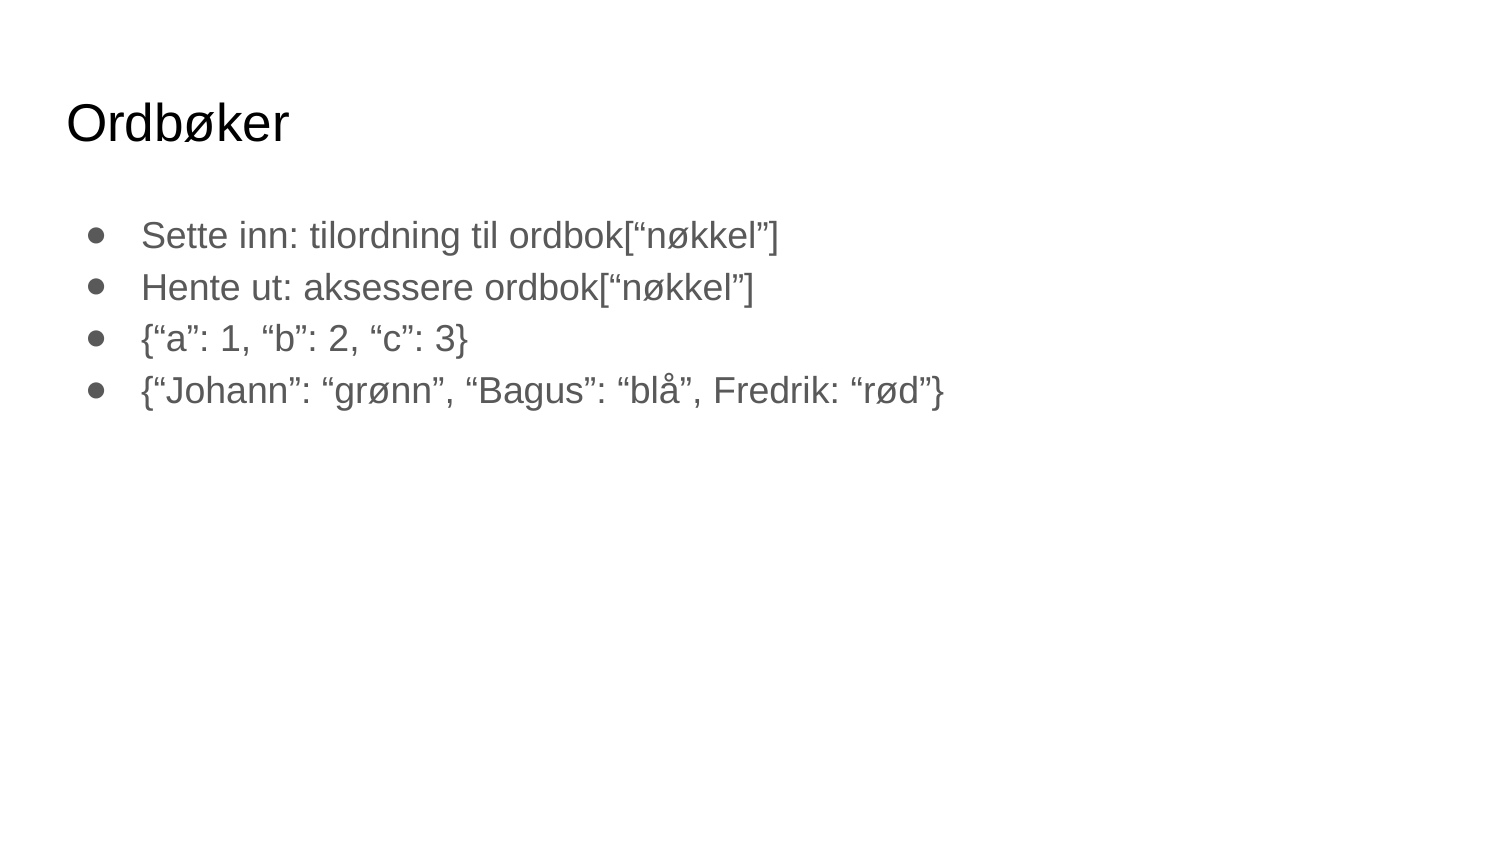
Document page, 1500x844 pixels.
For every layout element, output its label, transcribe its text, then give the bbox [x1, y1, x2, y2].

title Ordbøker [51, 72, 1449, 167]
list Sette inn: tilordning til ordbok[“nøkkel”] Hente ut: aksessere ordbok[“nøkkel”] {“a”: 1, “b”: 2, “c”: 3} {“Johann”: “grønn”, “Bagus”: “blå”, Fredrik: “rød”} [51, 189, 1449, 750]
